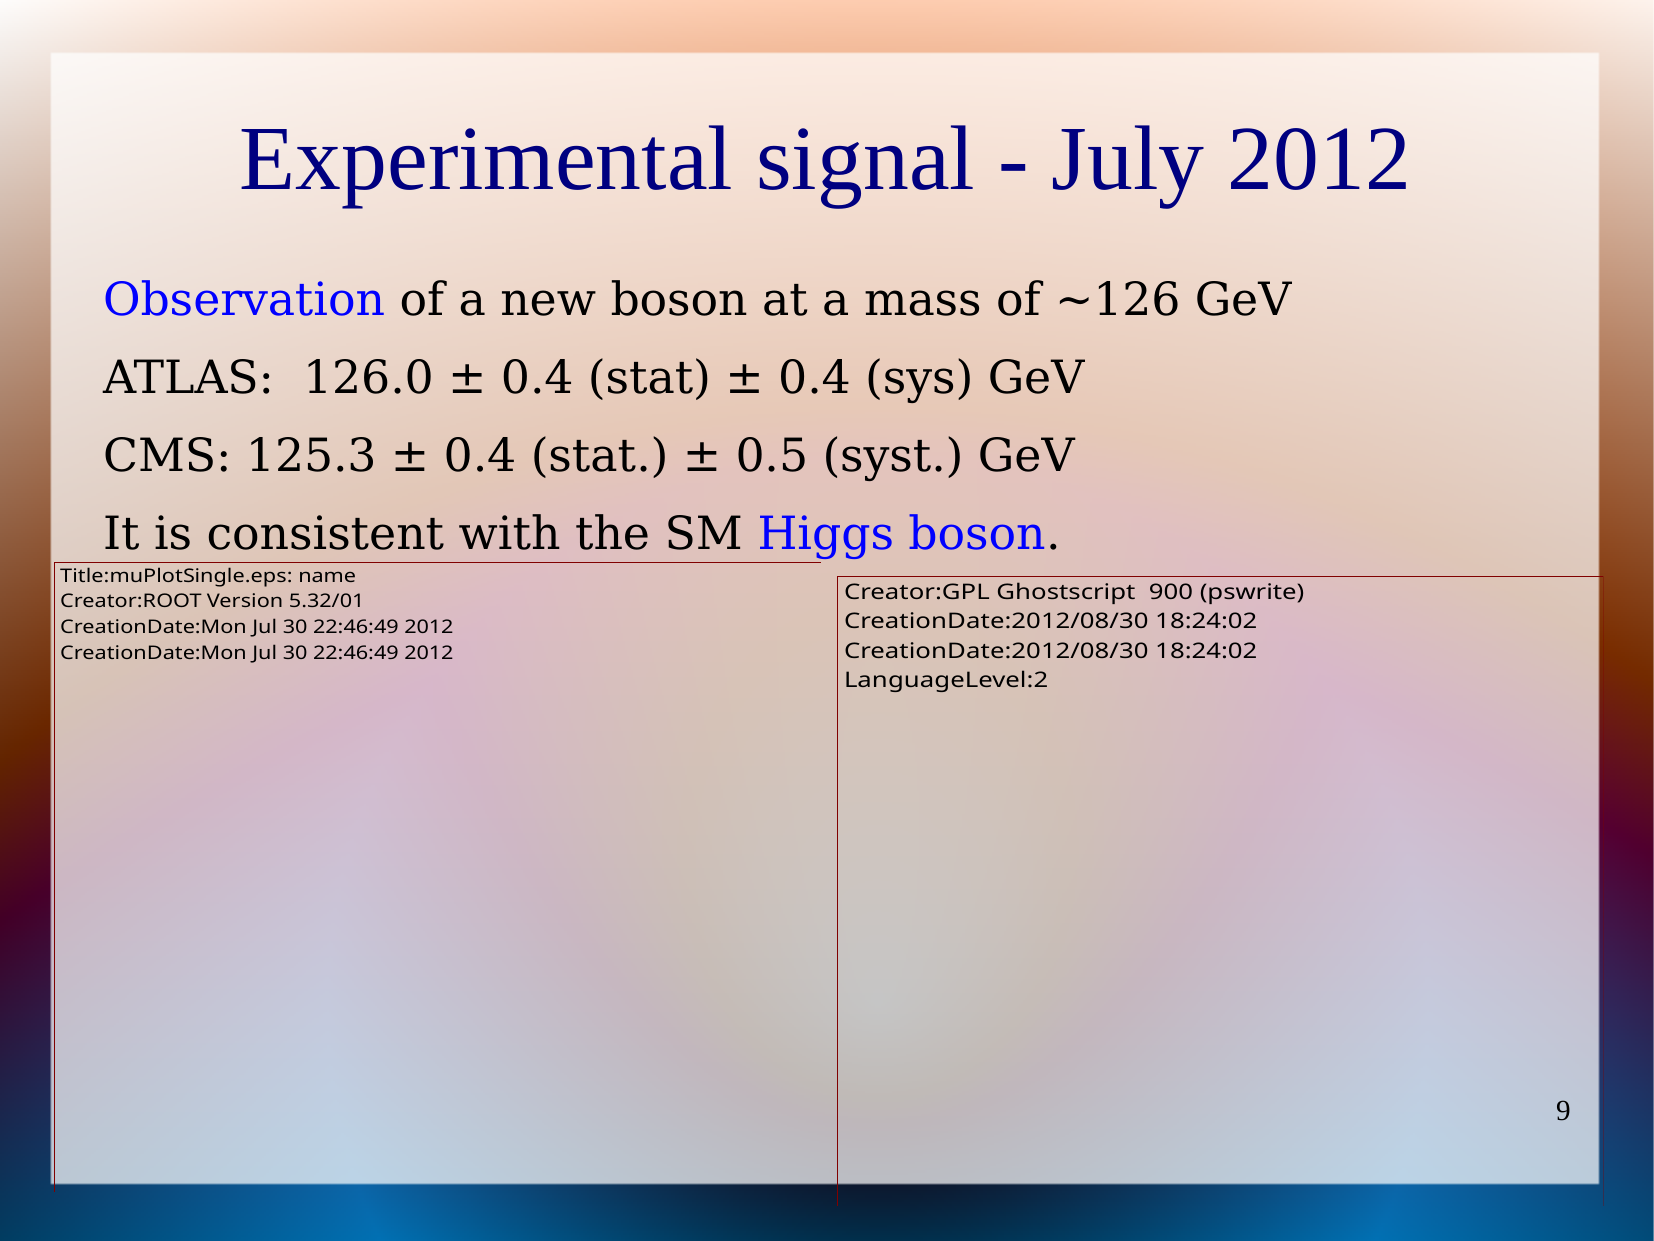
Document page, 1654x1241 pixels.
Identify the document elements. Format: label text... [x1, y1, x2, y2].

title Experimental signal - July 2012 [82, 55, 1571, 263]
text_box Observation of a new boson at a mass of ~126 GeV ATLAS: 126.0 ± 0.4 (stat) ± 0.4 (sys) GeV CMS: 125.3 ± 0.4 (stat.) ± 0.5 (syst.) GeV It is consistent with the SM Higgs boson. [88, 265, 1624, 901]
picture [0, 0, 1654, 1241]
